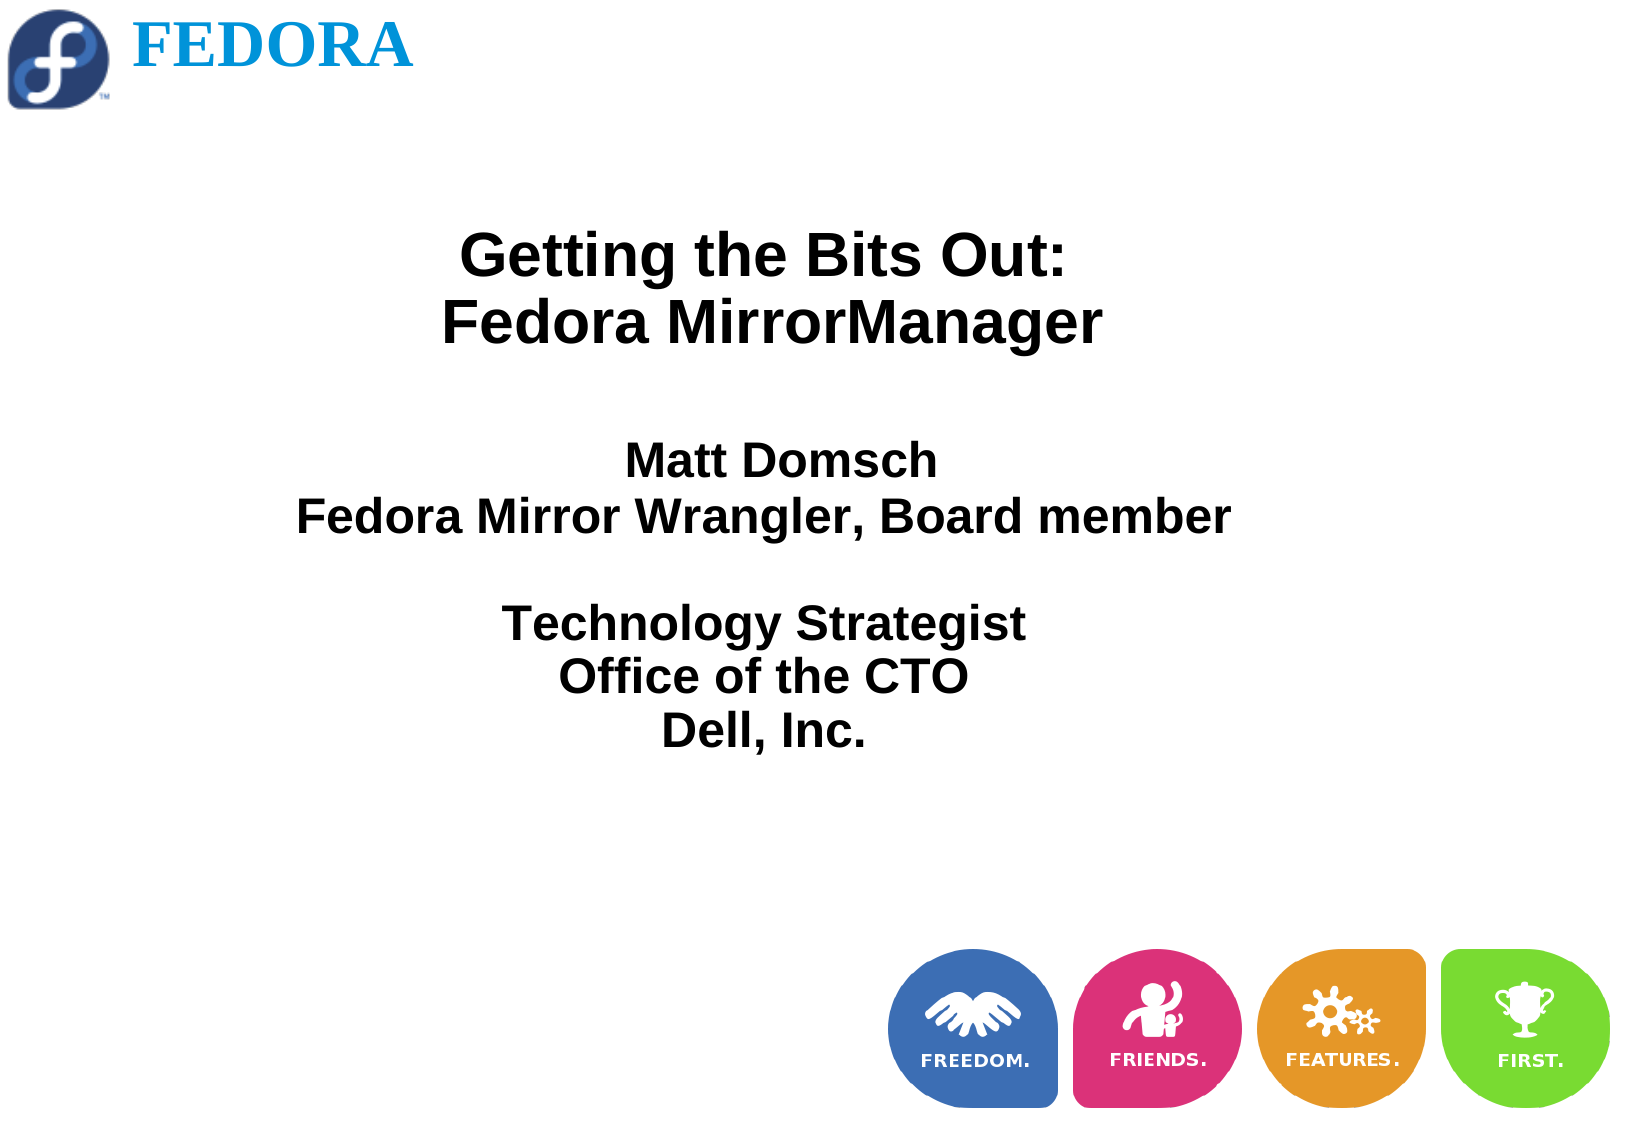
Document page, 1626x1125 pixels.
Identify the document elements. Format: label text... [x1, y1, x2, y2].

picture [5, 5, 113, 113]
picture [888, 949, 1610, 1108]
title Getting the Bits Out: Fedora MirrorManager Matt Domsch Fedora Mirror Wrangler, Board member Technology Strategist Office of the CTO Dell, Inc. [150, 213, 1379, 824]
